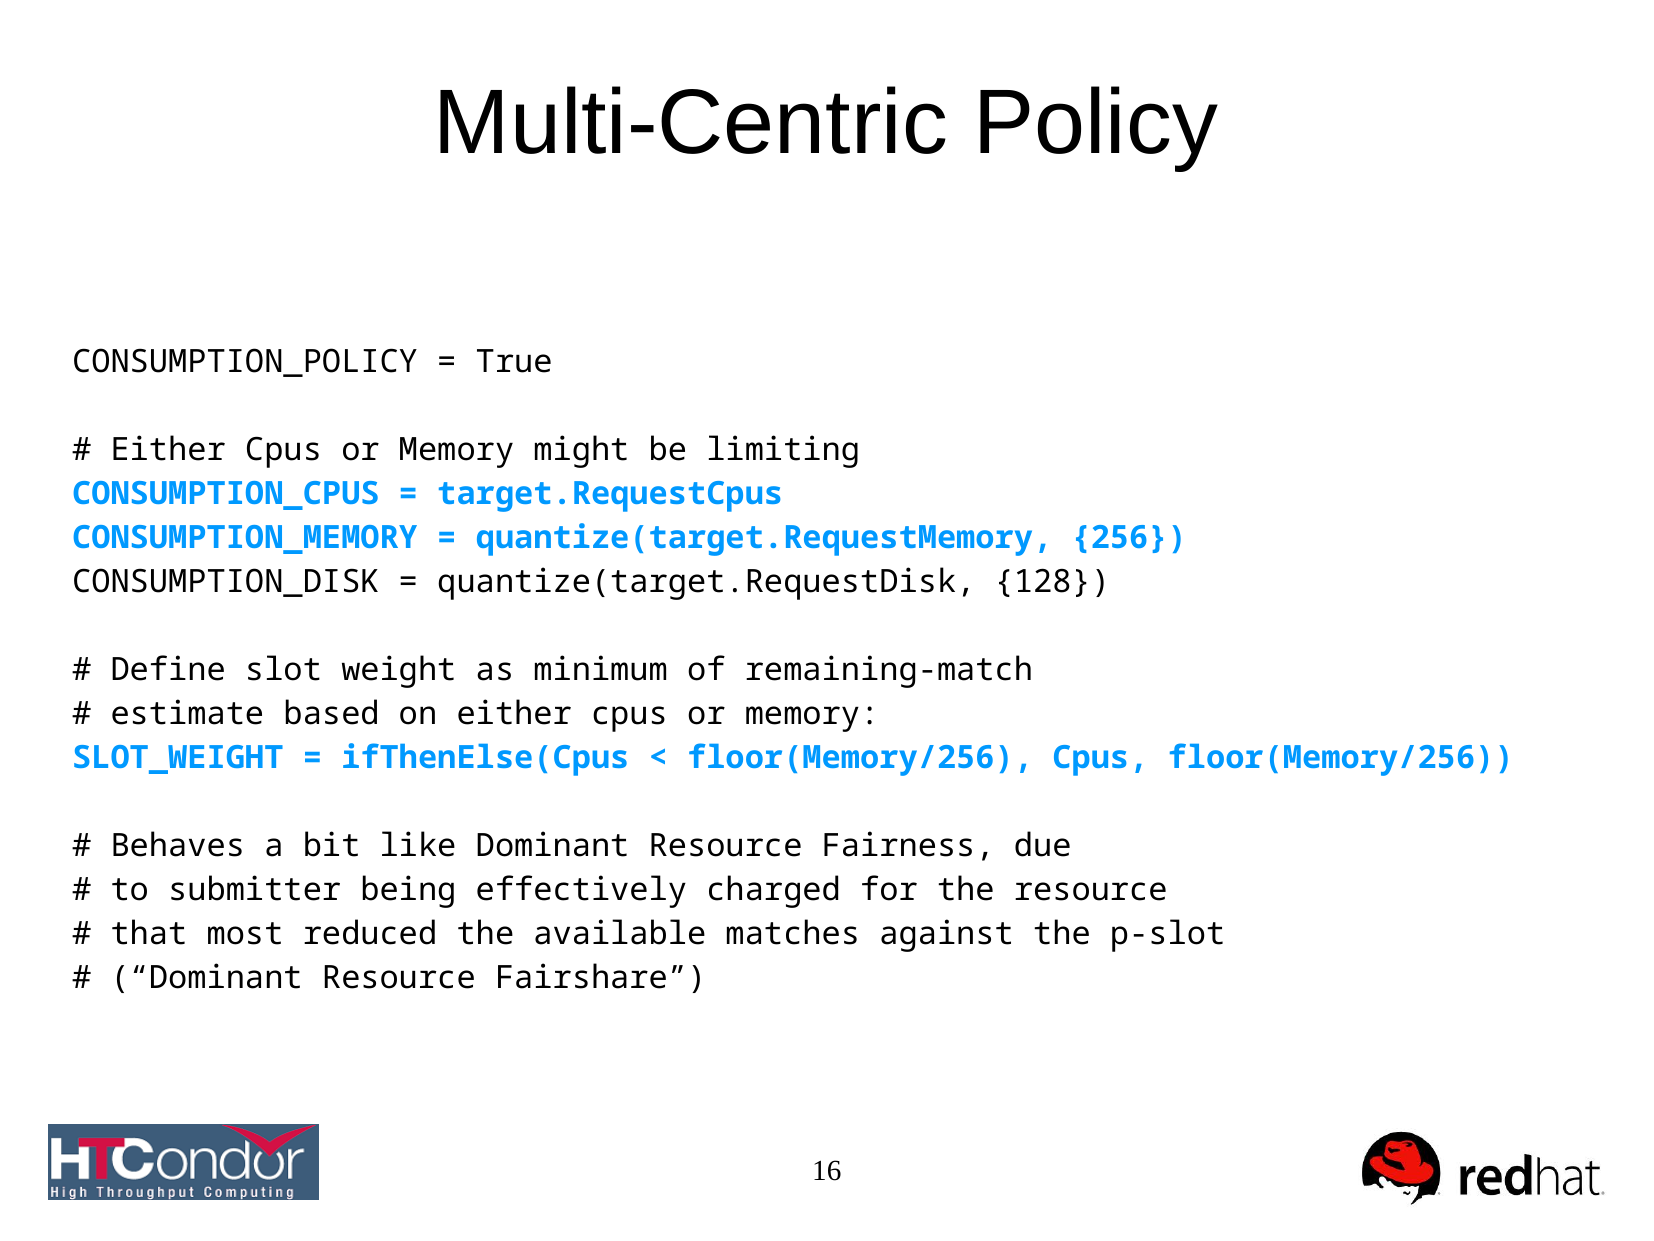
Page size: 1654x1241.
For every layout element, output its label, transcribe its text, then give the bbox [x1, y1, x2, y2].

picture [1352, 1128, 1629, 1215]
picture [48, 1124, 319, 1200]
title Multi-Centric Policy [82, 45, 1571, 198]
list CONSUMPTION_POLICY = True # Either Cpus or Memory might be limiting CONSUMPTION_CPUS = target.RequestCpus CONSUMPTION_MEMORY = quantize(target.RequestMemory, {256}) CONSUMPTION_DISK = quantize(target.RequestDisk, {128}) # Define slot weight as minimum of remaining-match # estimate based on either cpus or memory: SLOT_WEIGHT = ifThenElse(Cpus < floor(Memory/256), Cpus, floor(Memory/256)) # Behaves a bit like Dominant Resource Fairness, due # to submitter being effectively charged for the resource # that most reduced the available matches against the p-slot # (“Dominant Resource Fairshare”) [71, 337, 1561, 1006]
